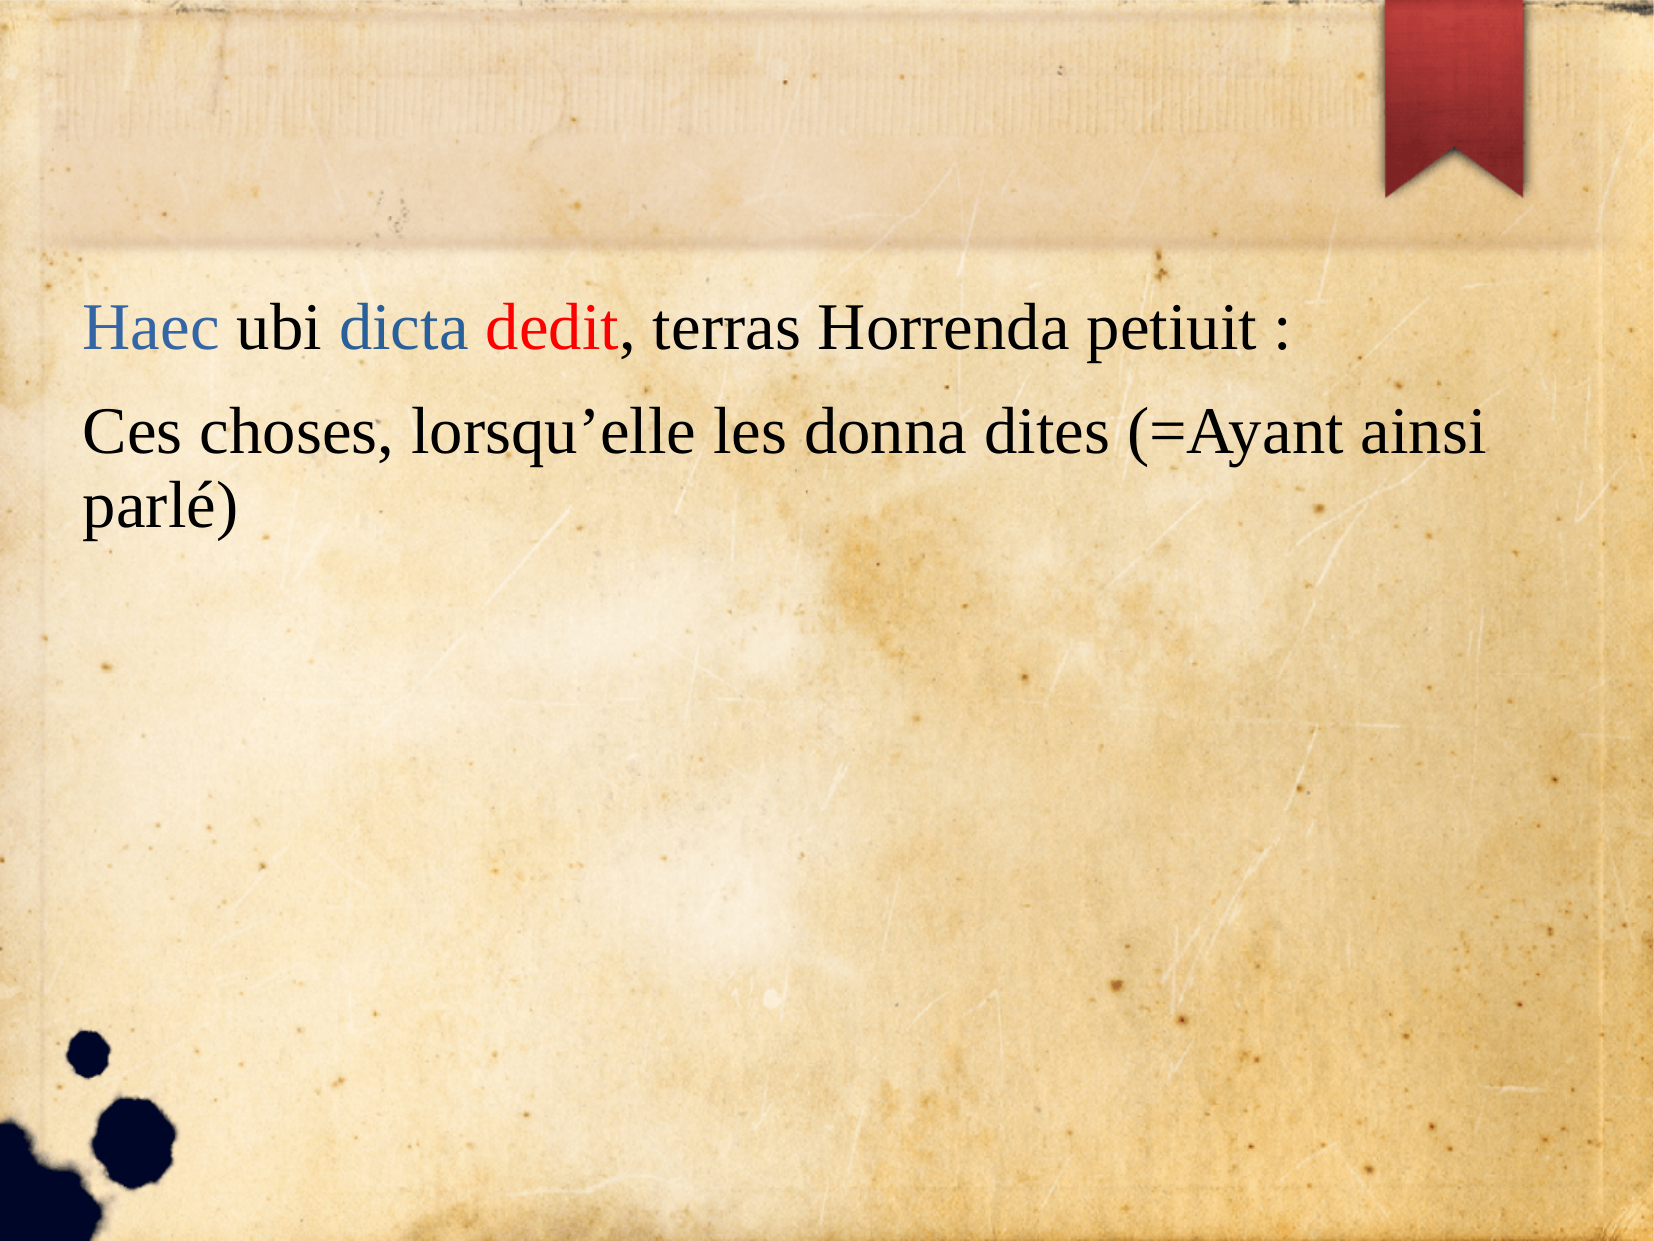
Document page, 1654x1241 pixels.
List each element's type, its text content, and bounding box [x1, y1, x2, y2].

list Haec ubi dicta dedit, terras Horrenda petiuit : Ces choses, lorsqu’elle les donna dites (=Ayant ainsi parlé) [82, 290, 1538, 1010]
picture [0, 0, 1654, 1241]
